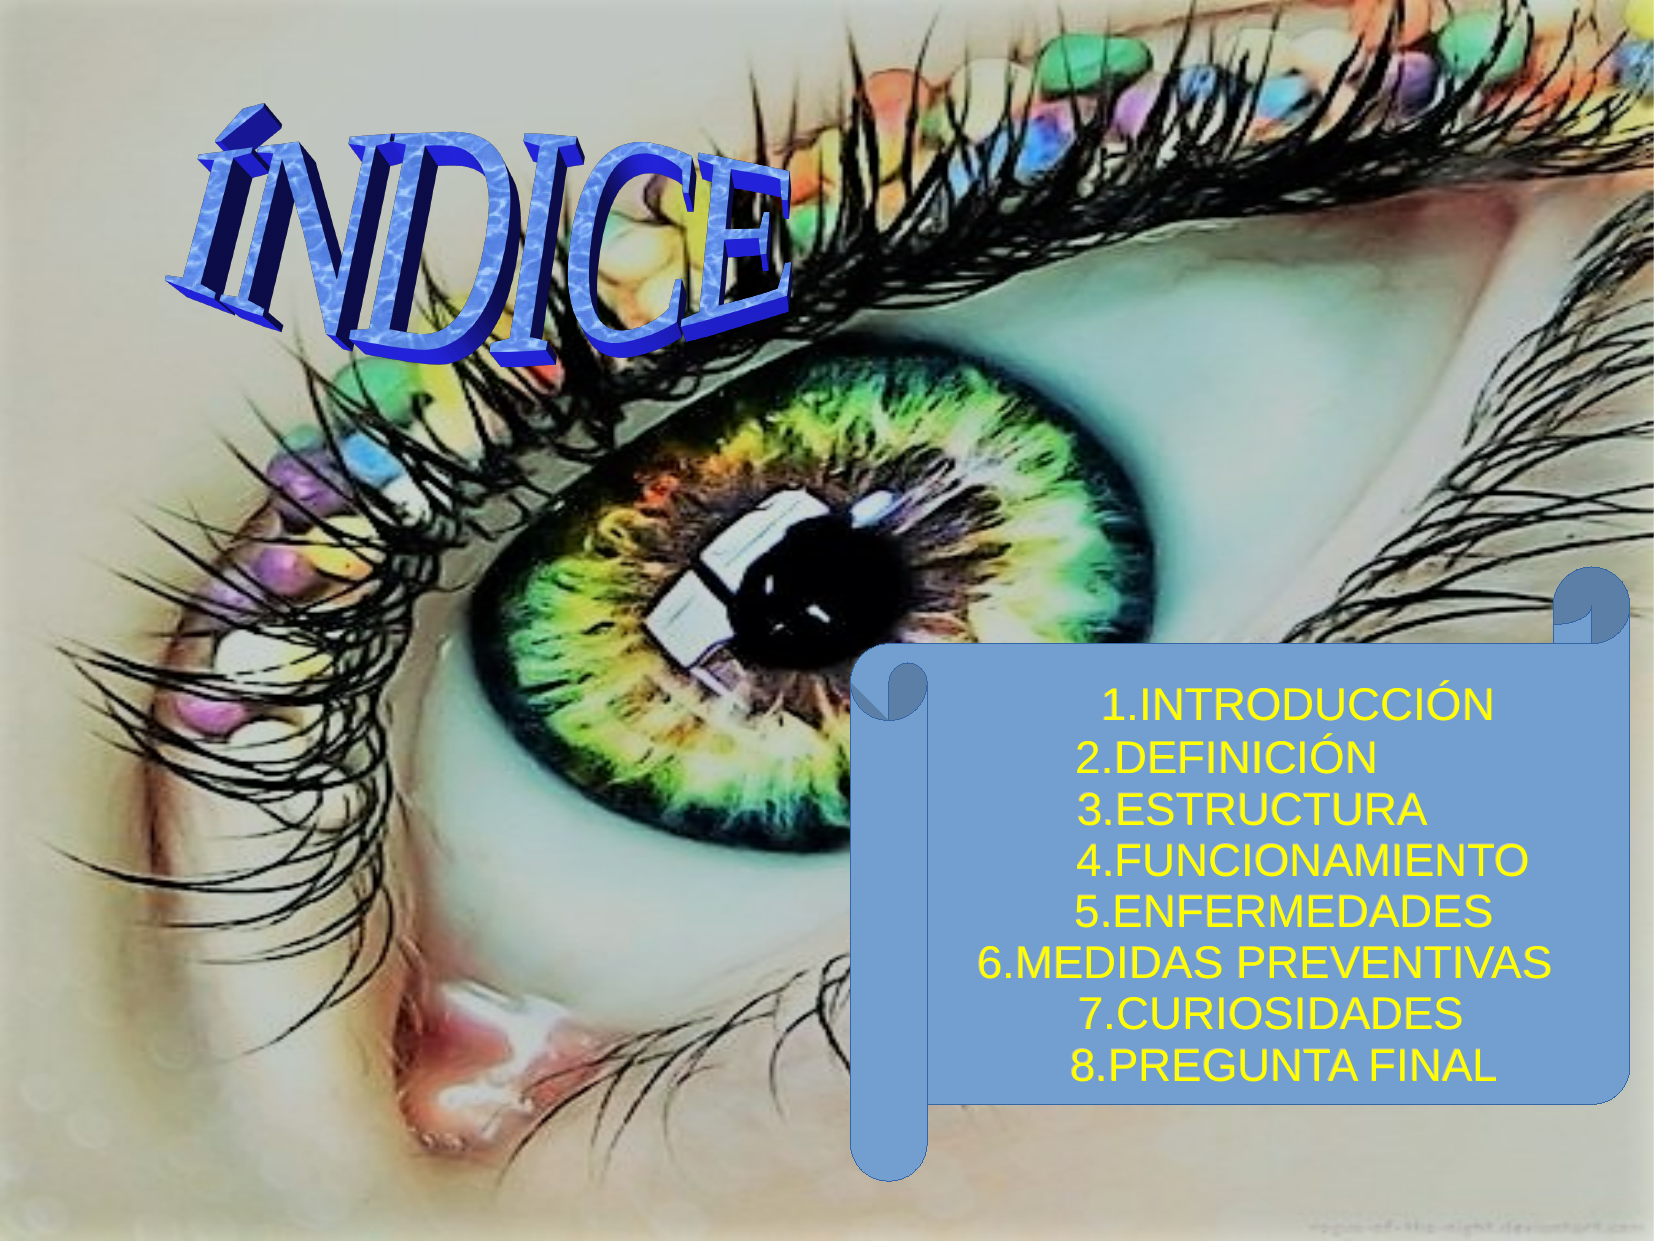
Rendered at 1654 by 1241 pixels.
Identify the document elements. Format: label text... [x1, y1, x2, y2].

picture [0, 0, 1654, 1241]
text_box [850, 566, 1630, 1182]
text_box 1.INTRODUCCIÓN 2.DEFINICIÓN 3.ESTRUCTURA 4.FUNCIONAMIENTO 5.ENFERMEDADES 6.MEDIDAS PREVENTIVAS 7.CURIOSIDADES 8.PREGUNTA FINAL [452, 664, 1607, 1099]
